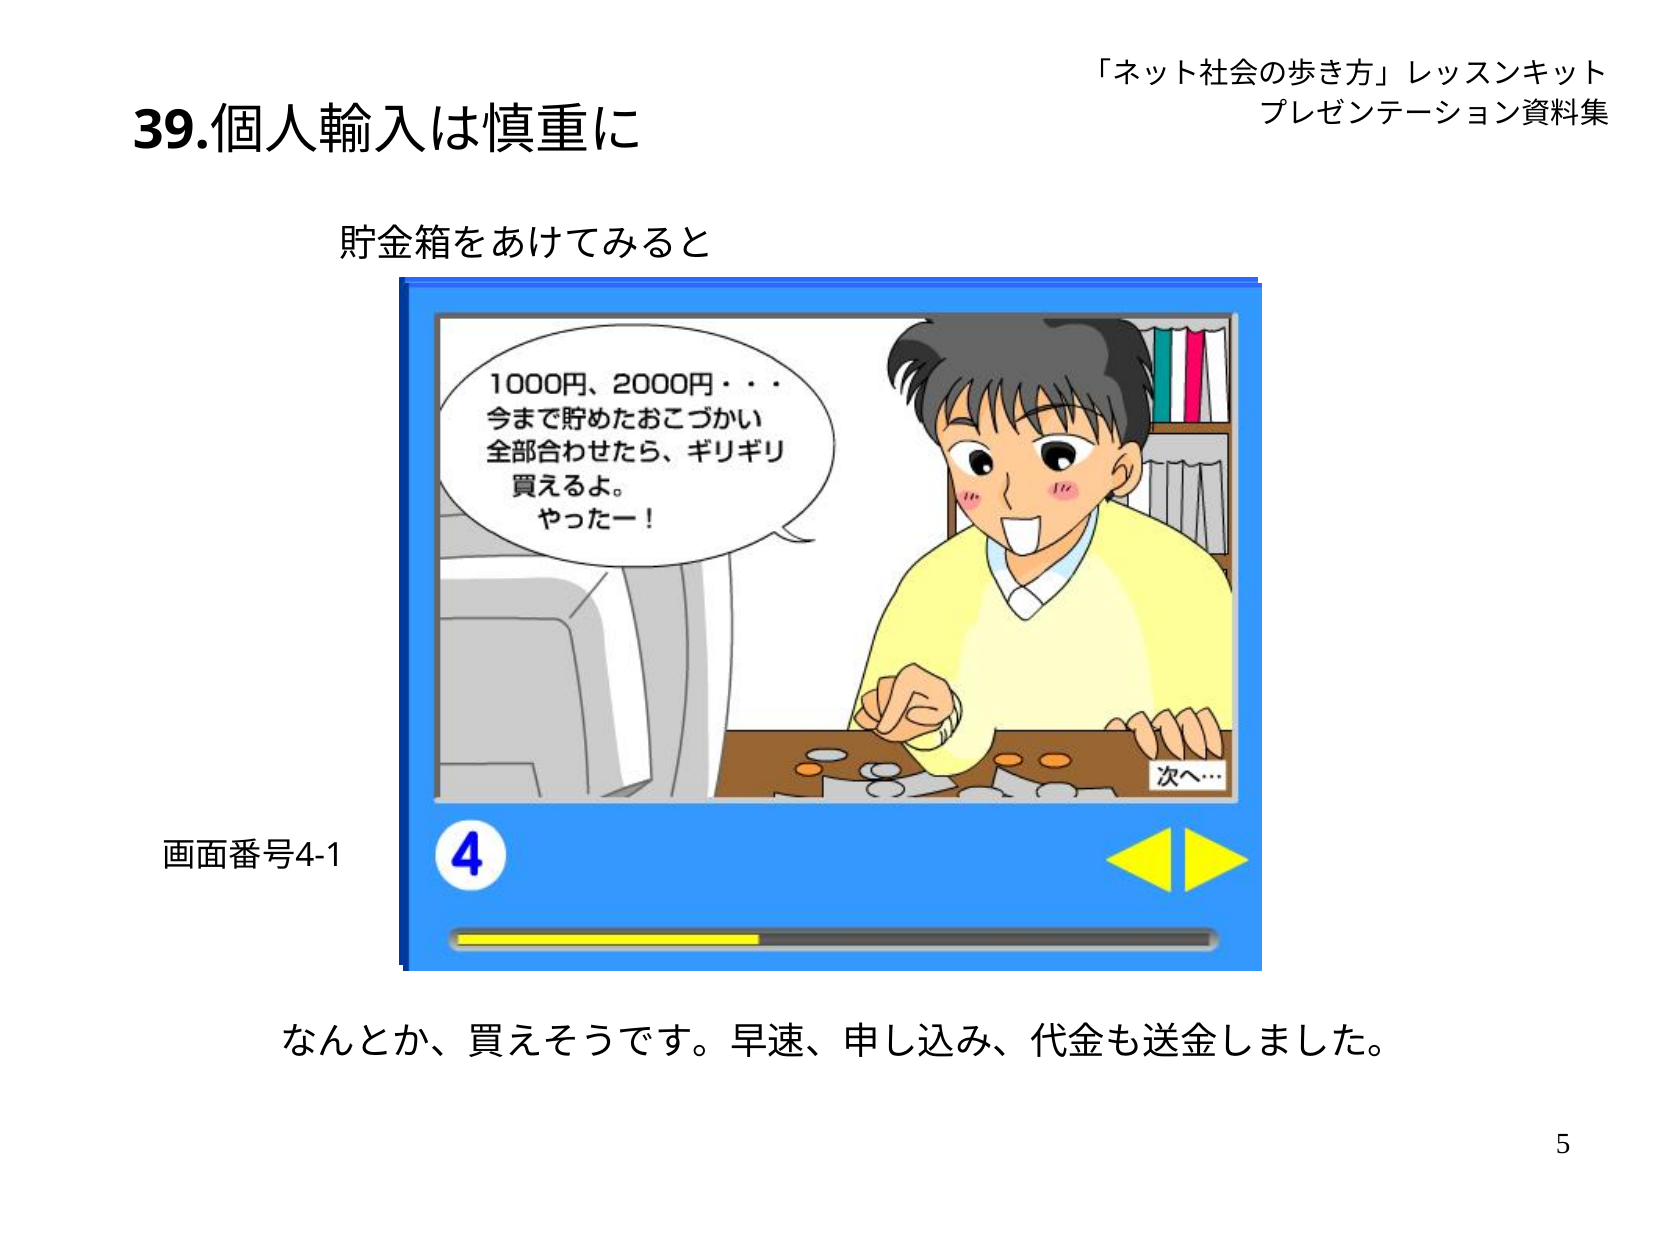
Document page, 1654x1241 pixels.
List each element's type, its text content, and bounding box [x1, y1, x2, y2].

text_box 「ネット社会の歩き方」レッスンキット プレゼンテーション資料集 [1062, 44, 1625, 139]
text_box 画面番号4-1 [147, 826, 384, 882]
text_box なんとか、買えそうです。早速、申し込み、代金も送金しました。 [265, 1003, 1447, 1074]
picture [399, 277, 1262, 971]
text_box 39.個人輸入は慎重に [118, 88, 1241, 169]
text_box 貯金箱をあけてみると [324, 213, 916, 274]
